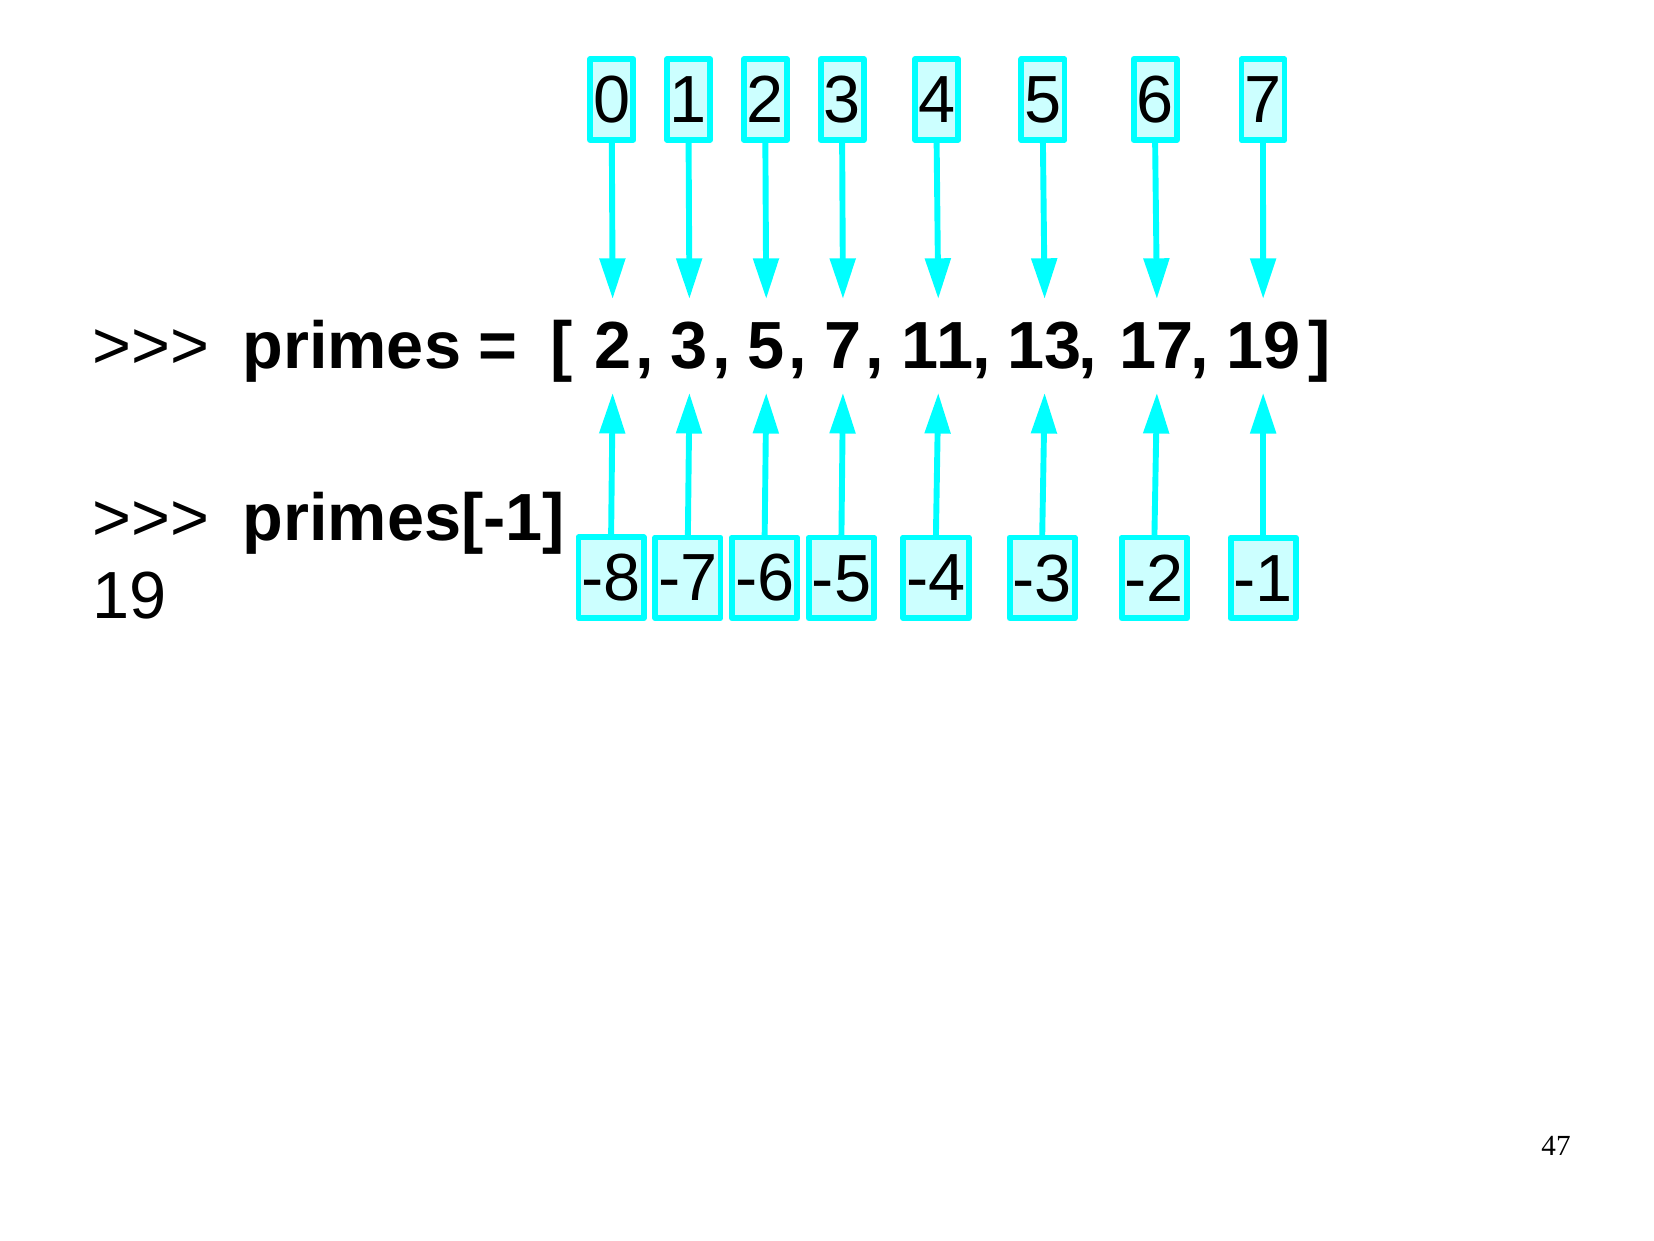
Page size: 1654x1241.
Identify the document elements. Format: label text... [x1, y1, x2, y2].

text_box 19 [89, 555, 170, 636]
text_box , [862, 298, 888, 394]
text_box >>> [75, 469, 225, 566]
text_box 3 [667, 298, 709, 394]
text_box -8 [578, 537, 644, 619]
text_box -3 [1009, 537, 1075, 619]
text_box 2 [591, 298, 632, 394]
text_box 7 [821, 298, 862, 394]
text_box 0 [590, 59, 634, 140]
text_box 6 [1133, 59, 1177, 140]
text_box , [786, 298, 811, 394]
text_box primes[-1] [225, 469, 583, 566]
text_box primes = [ [225, 298, 591, 394]
text_box 3 [820, 59, 864, 140]
text_box 4 [915, 59, 959, 140]
text_box 13 [1004, 298, 1075, 394]
text_box -5 [808, 537, 875, 619]
text_box -1 [1230, 537, 1296, 619]
text_box , [969, 298, 994, 394]
text_box -4 [903, 537, 969, 619]
text_box 19 [1223, 298, 1304, 394]
text_box , [1075, 298, 1101, 394]
text_box 5 [744, 298, 786, 394]
text_box 1 [667, 59, 711, 140]
text_box -2 [1121, 537, 1188, 619]
text_box , [709, 298, 734, 394]
text_box 11 [898, 298, 969, 394]
text_box 17 [1116, 298, 1187, 394]
text_box -7 [655, 537, 721, 619]
text_box -6 [732, 537, 798, 619]
text_box 7 [1241, 59, 1285, 140]
text_box ] [1305, 298, 1335, 394]
text_box 2 [743, 59, 787, 140]
text_box , [632, 298, 658, 394]
text_box , [1187, 298, 1213, 394]
text_box 5 [1021, 59, 1065, 140]
text_box >>> [75, 298, 225, 394]
